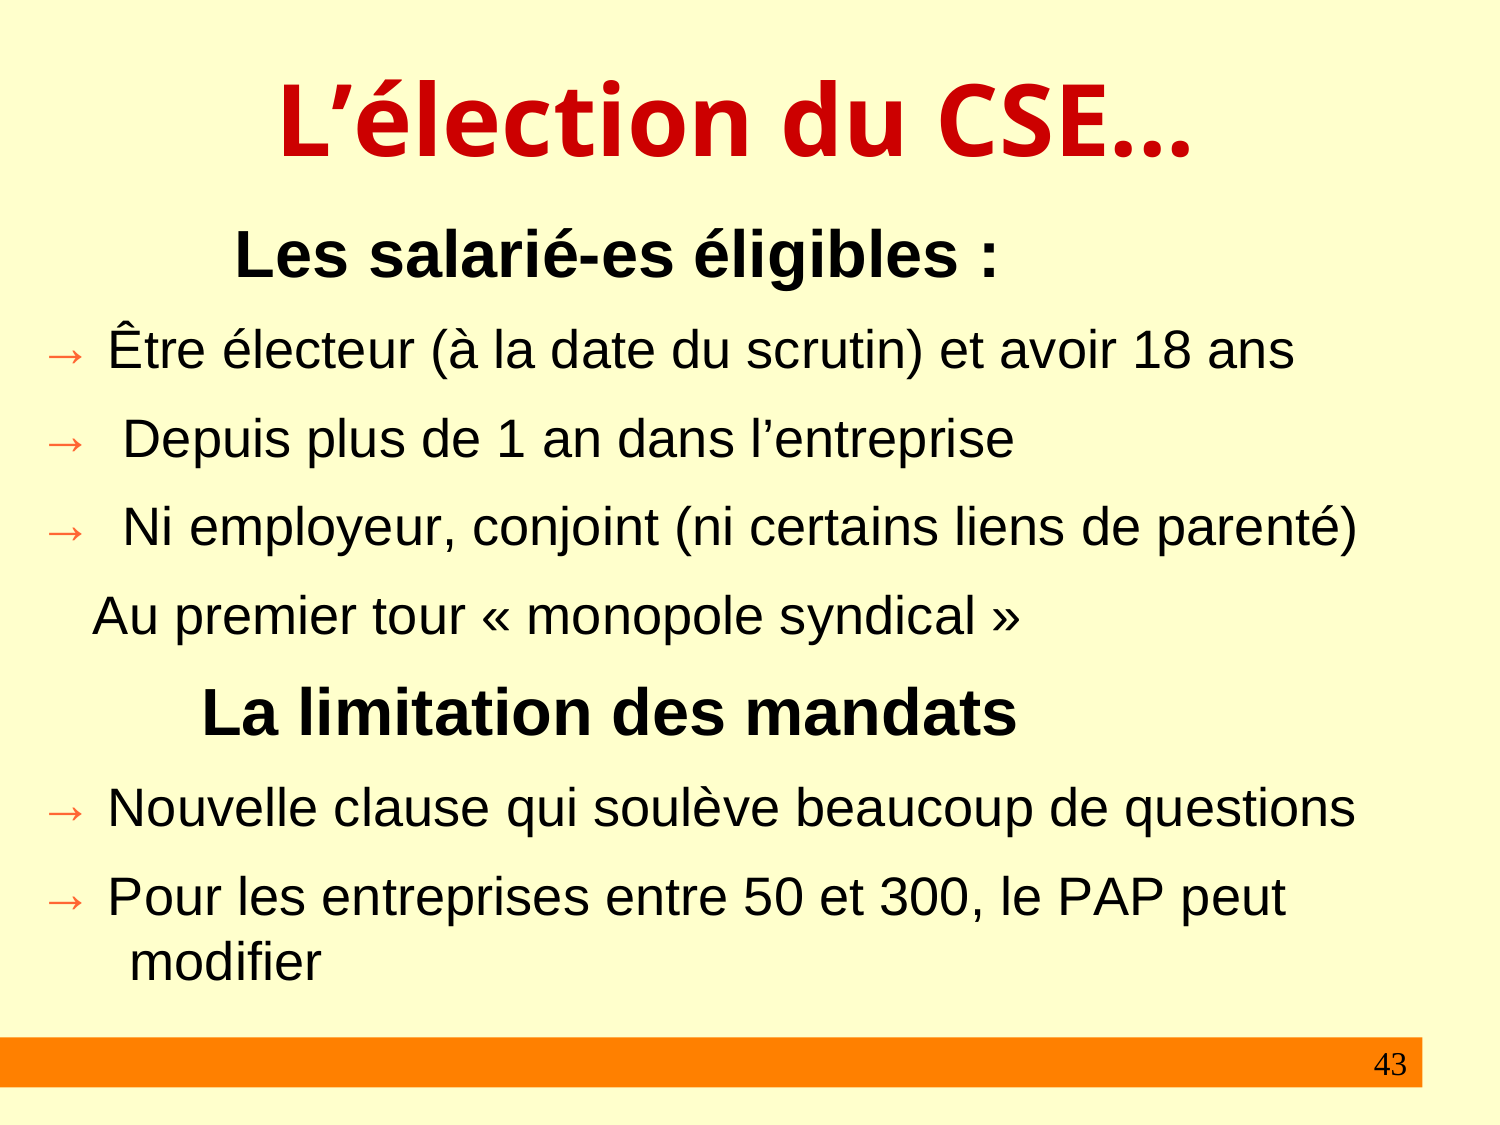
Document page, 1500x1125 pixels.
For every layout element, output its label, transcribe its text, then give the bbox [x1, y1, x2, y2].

title L’élection du CSE... [74, 0, 1423, 122]
list Les salarié-es éligibles : Être électeur (à la date du scrutin) et avoir 18 ans Depuis plus de 1 an dans l’entreprise Ni employeur, conjoint (ni certains liens de parenté) Au premier tour « monopole syndical » La limitation des mandats Nouvelle clause qui soulève beaucoup de questions Pour les entreprises entre 50 et 300, le PAP peut modifier [23, 122, 1439, 1018]
text_box <numéro> [0, 1037, 1423, 1088]
